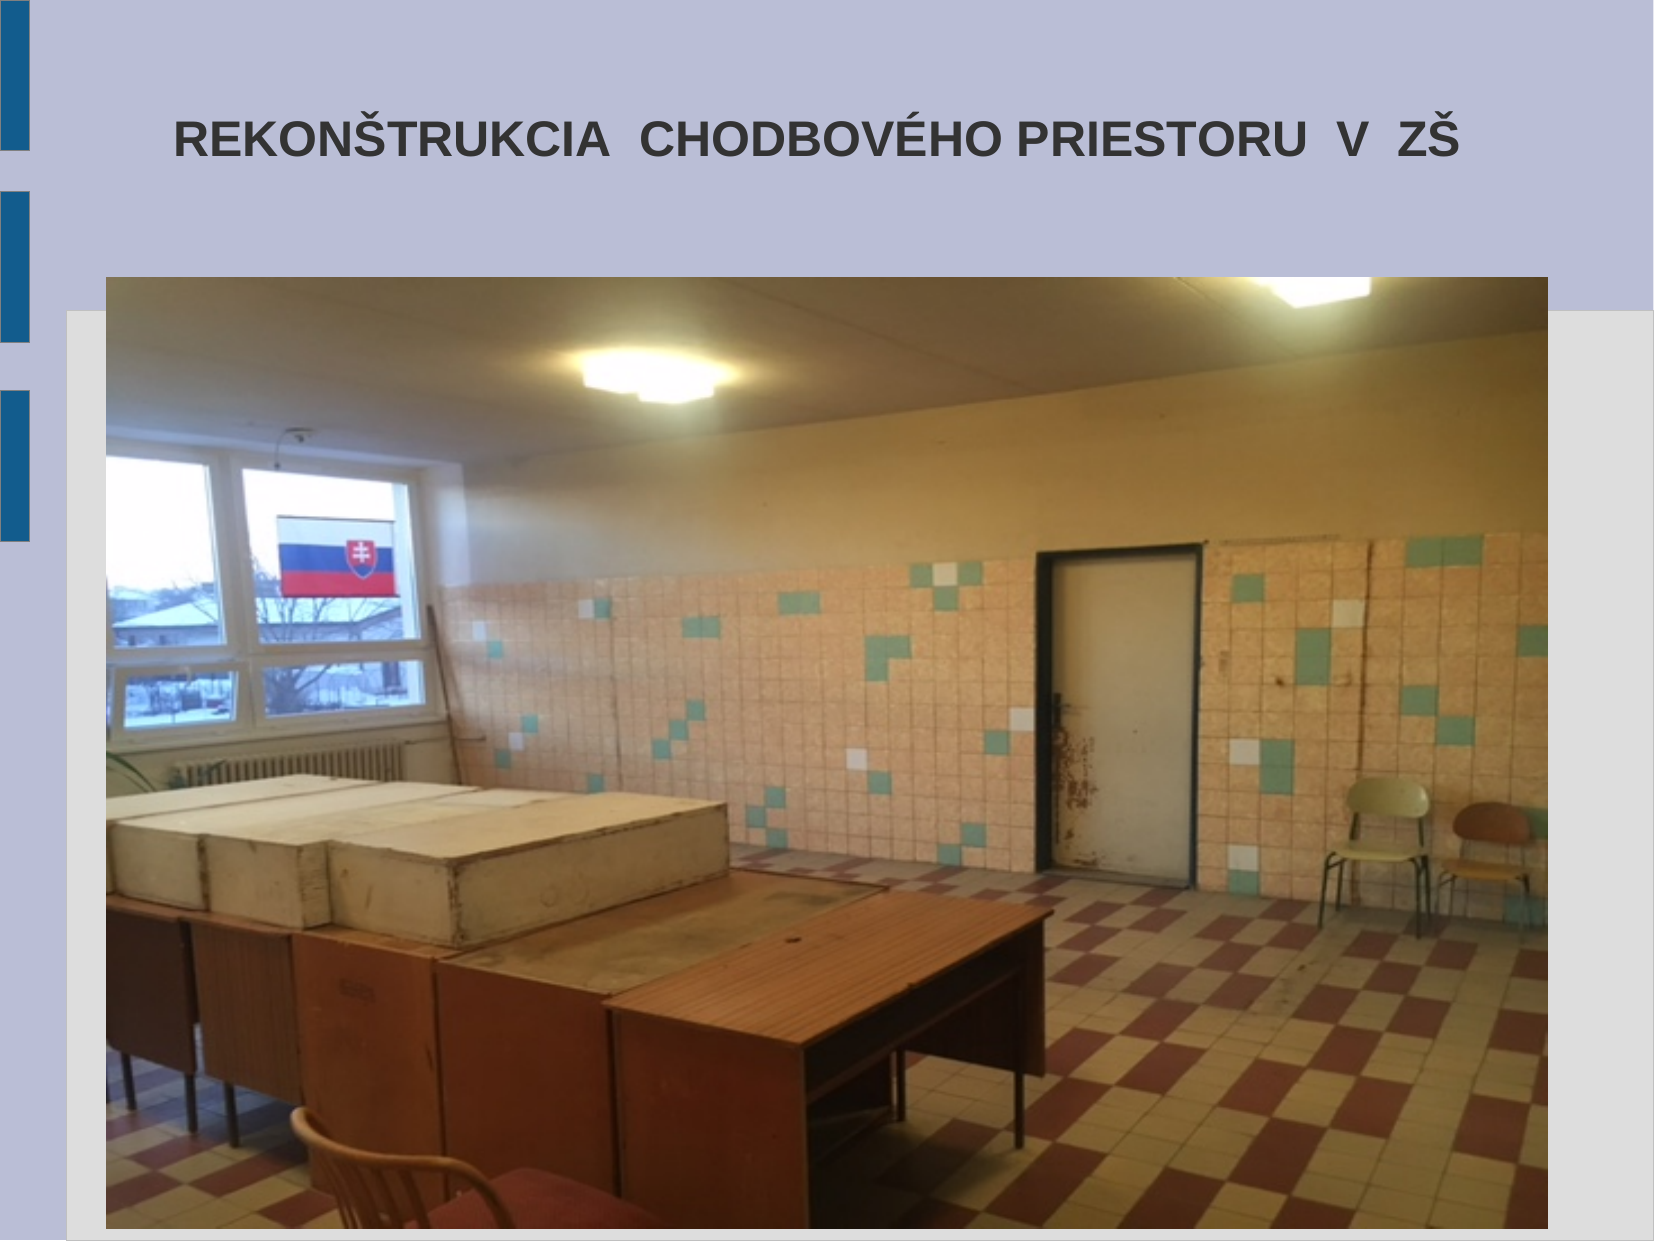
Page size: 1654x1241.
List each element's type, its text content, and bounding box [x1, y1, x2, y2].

picture [106, 277, 1548, 1229]
title REKONŠTRUKCIA CHODBOVÉHO PRIESTORU V ZŠ [111, 35, 1524, 243]
